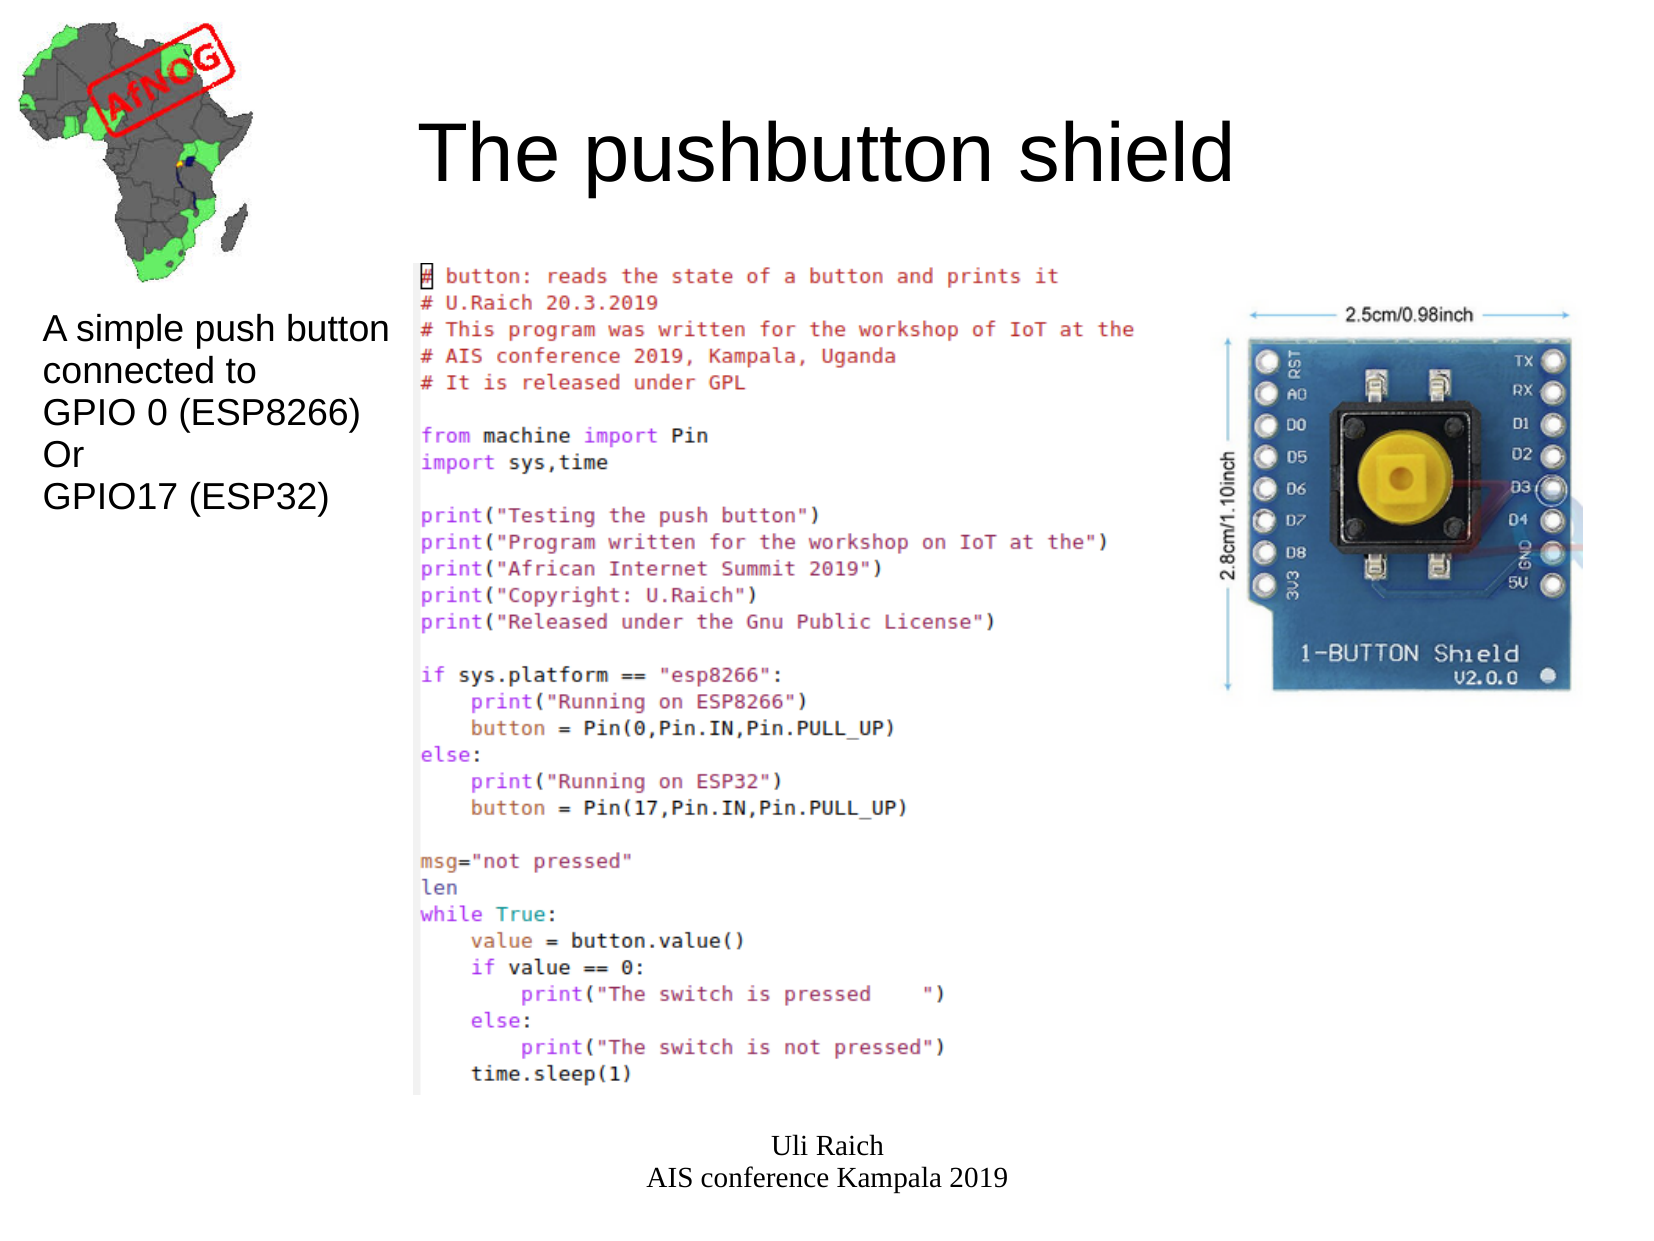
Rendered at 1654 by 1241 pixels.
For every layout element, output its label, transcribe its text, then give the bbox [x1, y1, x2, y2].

picture [413, 263, 1171, 1096]
picture [9, 0, 259, 291]
title The pushbutton shield [82, 49, 1571, 257]
picture [1200, 299, 1583, 716]
text_box A simple push button connected to GPIO 0 (ESP8266) Or GPIO17 (ESP32) [27, 300, 406, 525]
